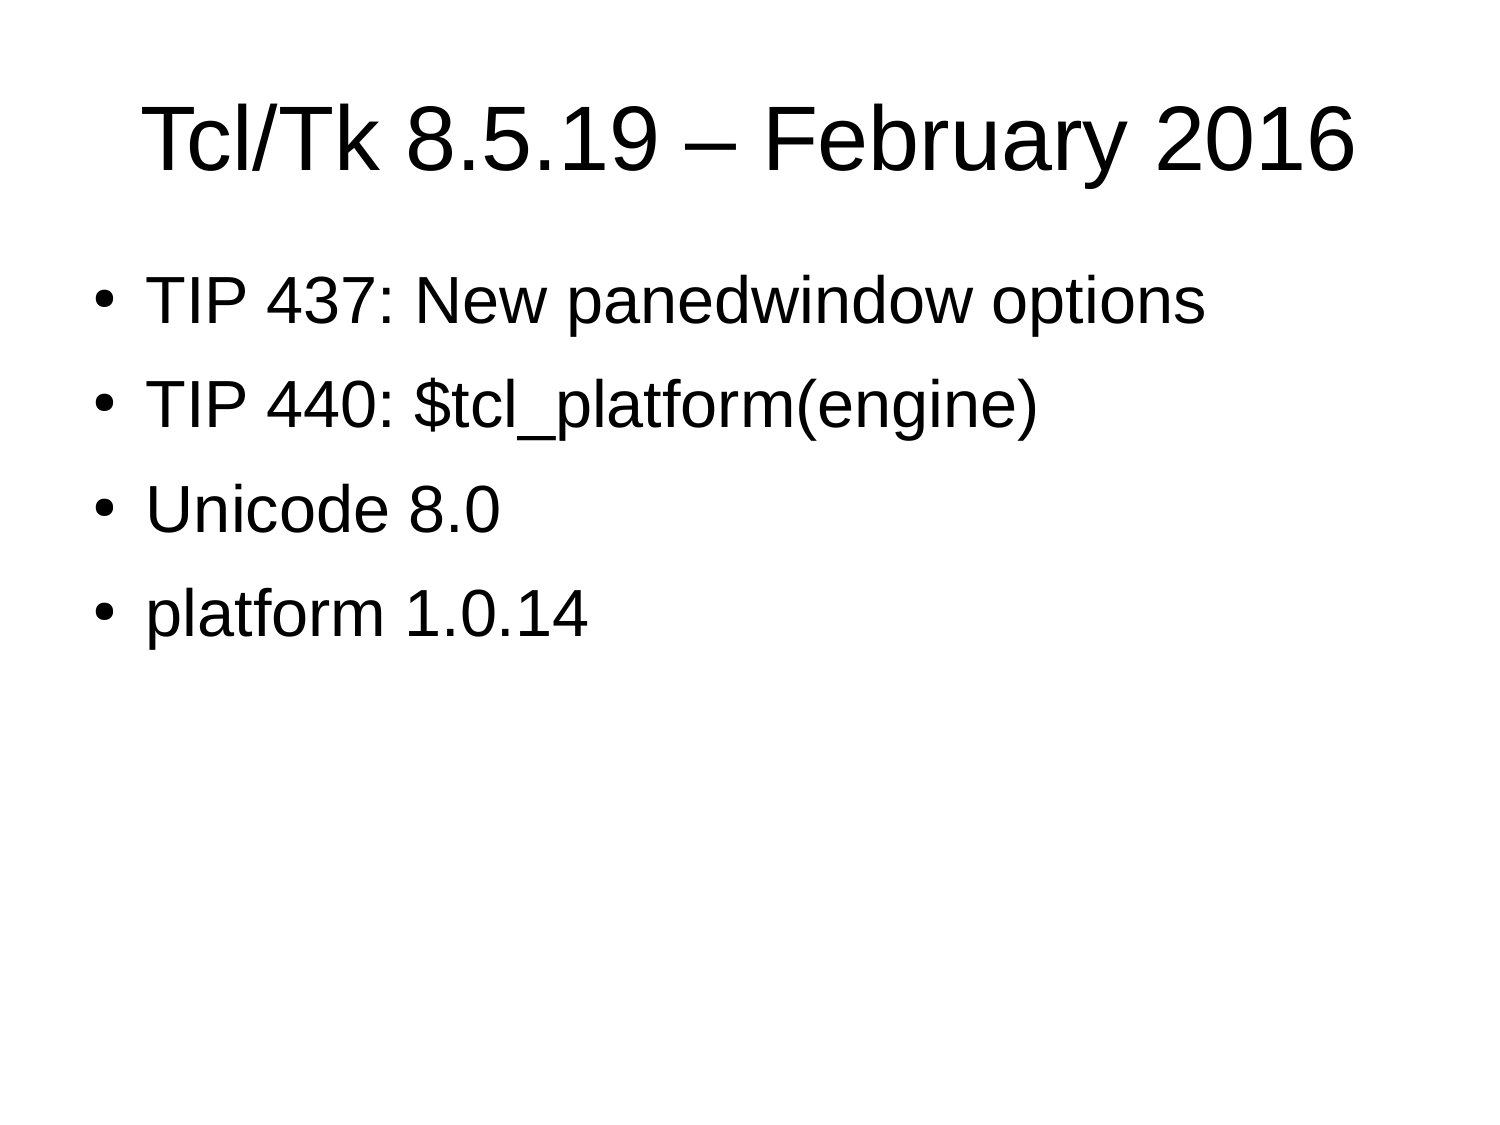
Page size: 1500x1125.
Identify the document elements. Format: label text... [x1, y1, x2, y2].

list TIP 437: New panedwindow options TIP 440: $tcl_platform(engine) Unicode 8.0 platform 1.0.14 [75, 263, 1425, 916]
title Tcl/Tk 8.5.19 – February 2016 [75, 44, 1425, 233]
